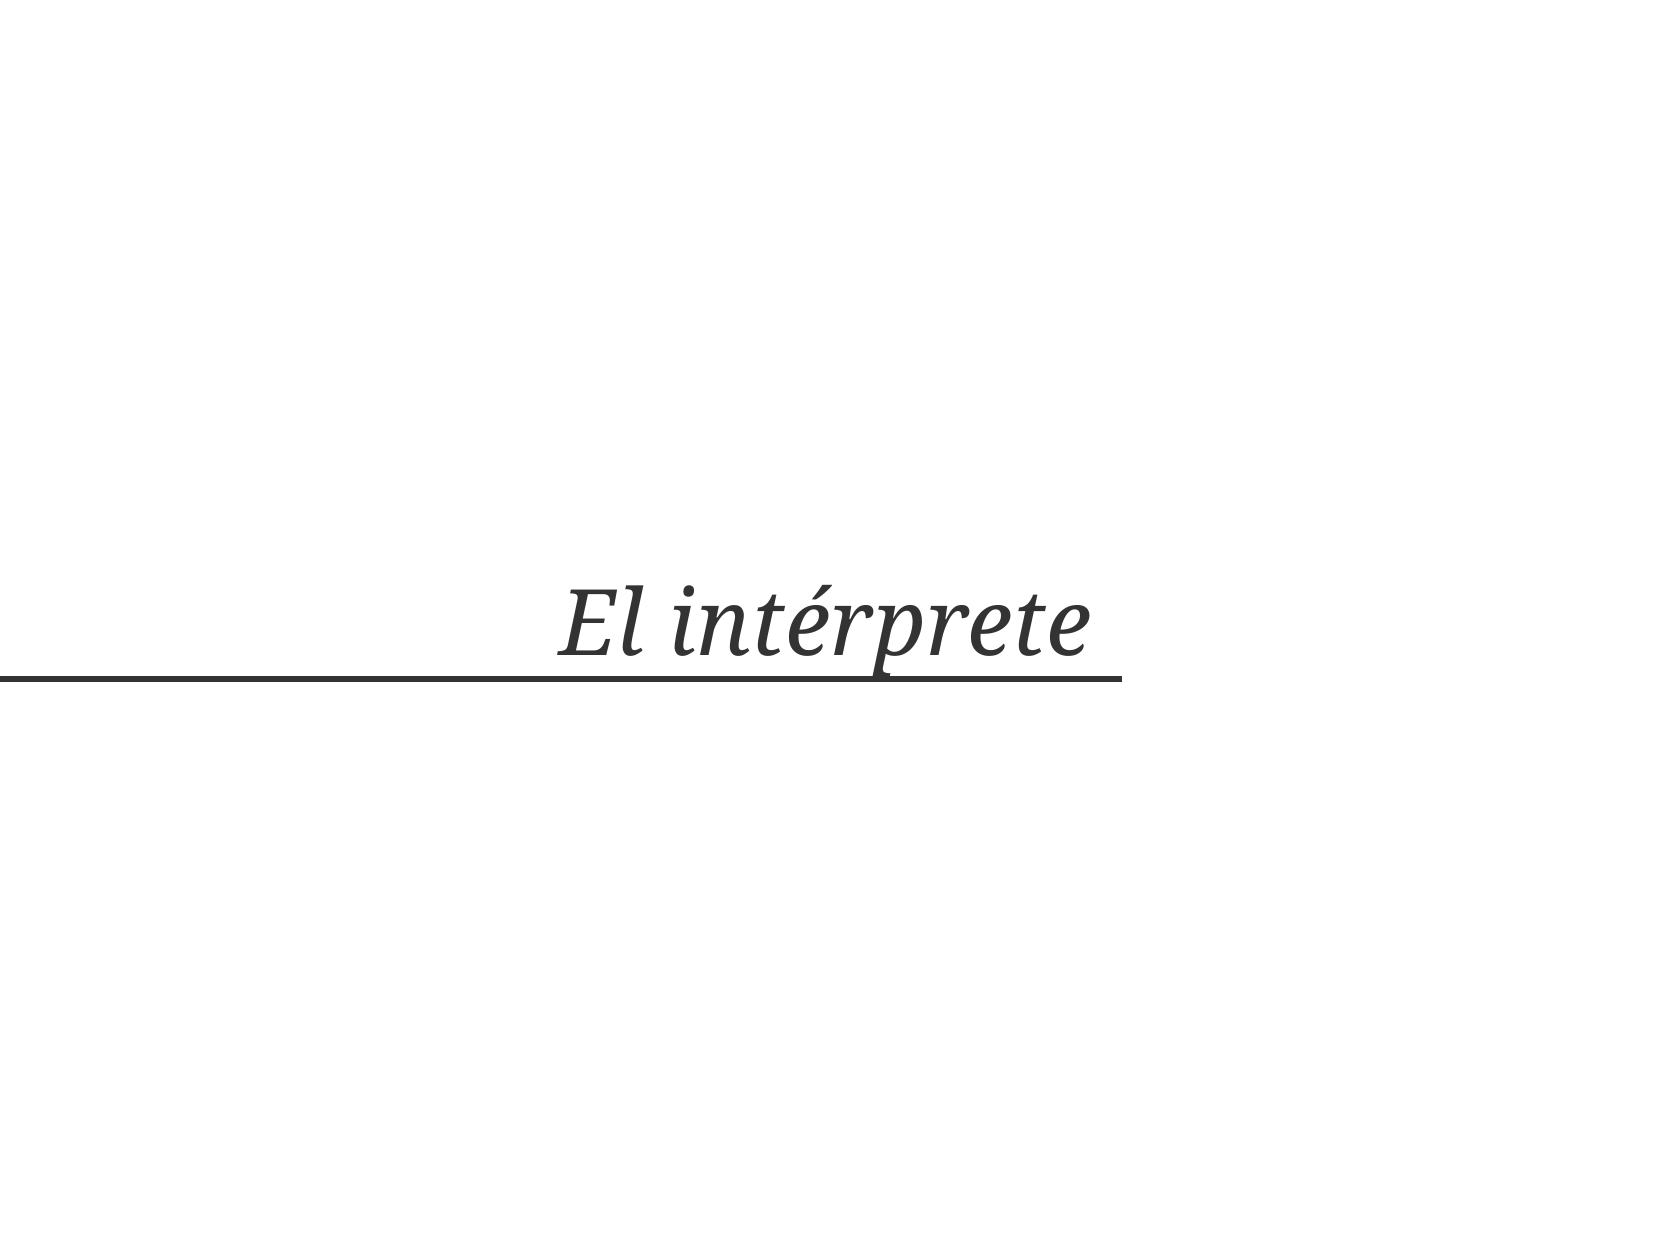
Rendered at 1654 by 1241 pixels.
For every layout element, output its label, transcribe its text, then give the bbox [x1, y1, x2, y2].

text_box El intérprete [0, 0, 1654, 1241]
